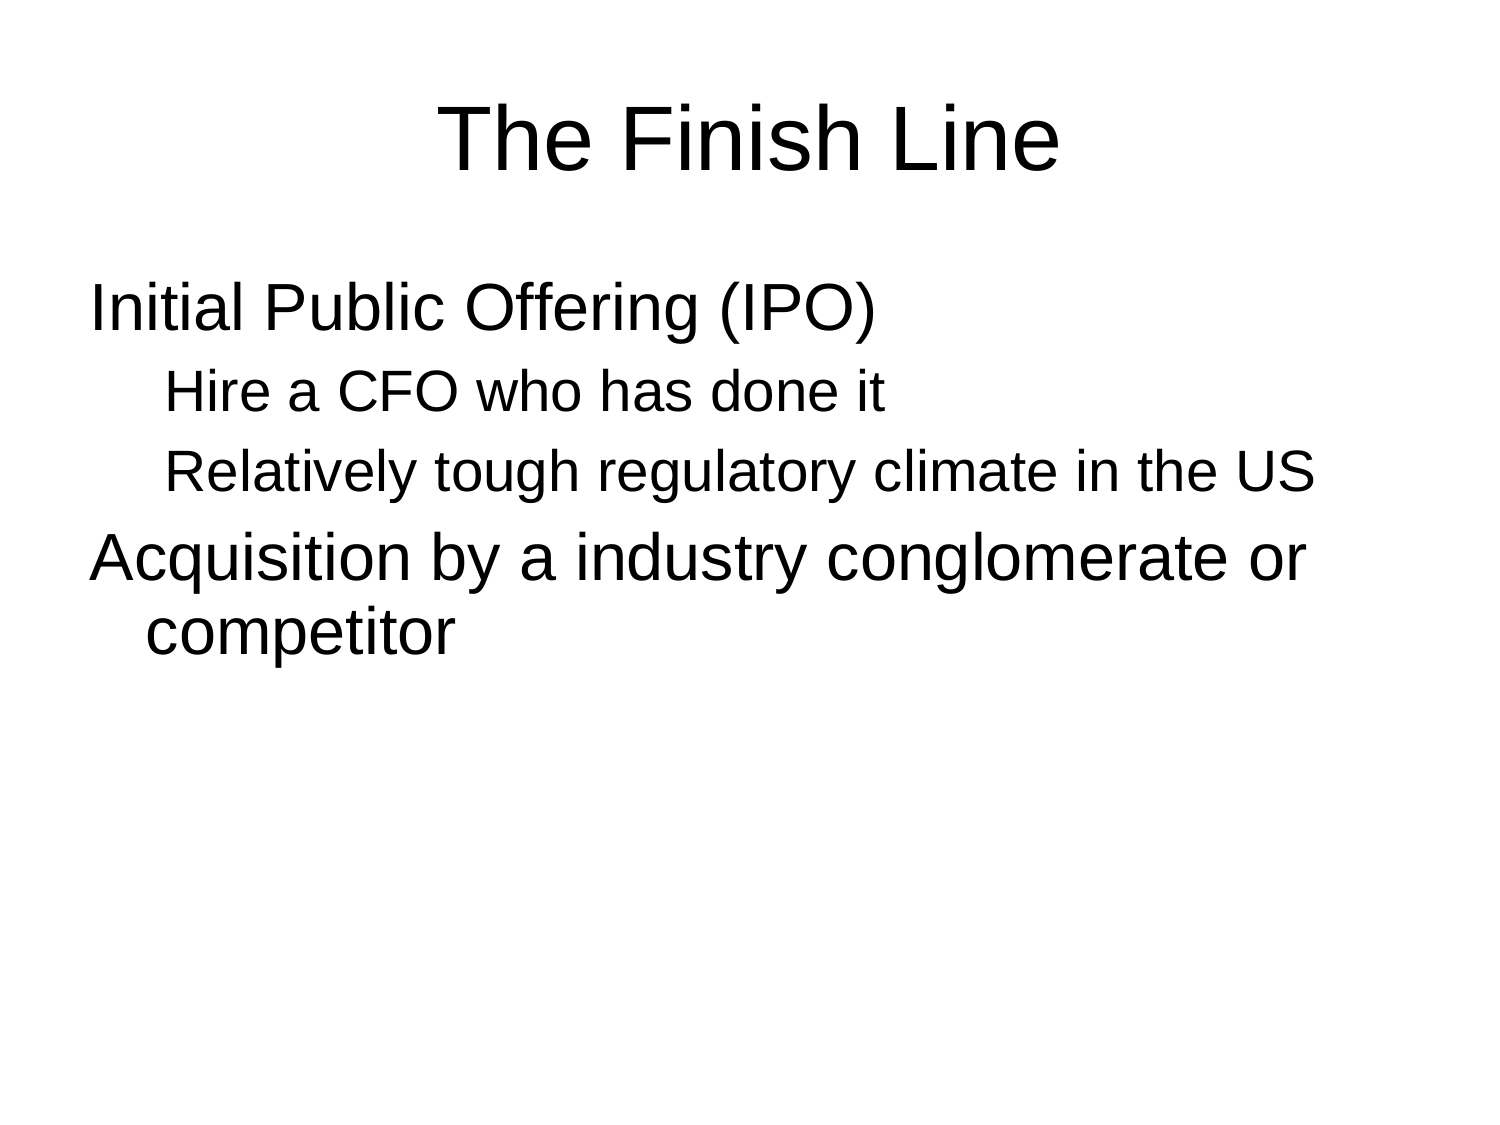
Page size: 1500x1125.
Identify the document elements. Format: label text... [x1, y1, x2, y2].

list Initial Public Offering (IPO) Hire a CFO who has done it Relatively tough regulatory climate in the US Acquisition by a industry conglomerate or competitor [75, 262, 1426, 1006]
title The Finish Line [75, 45, 1426, 233]
